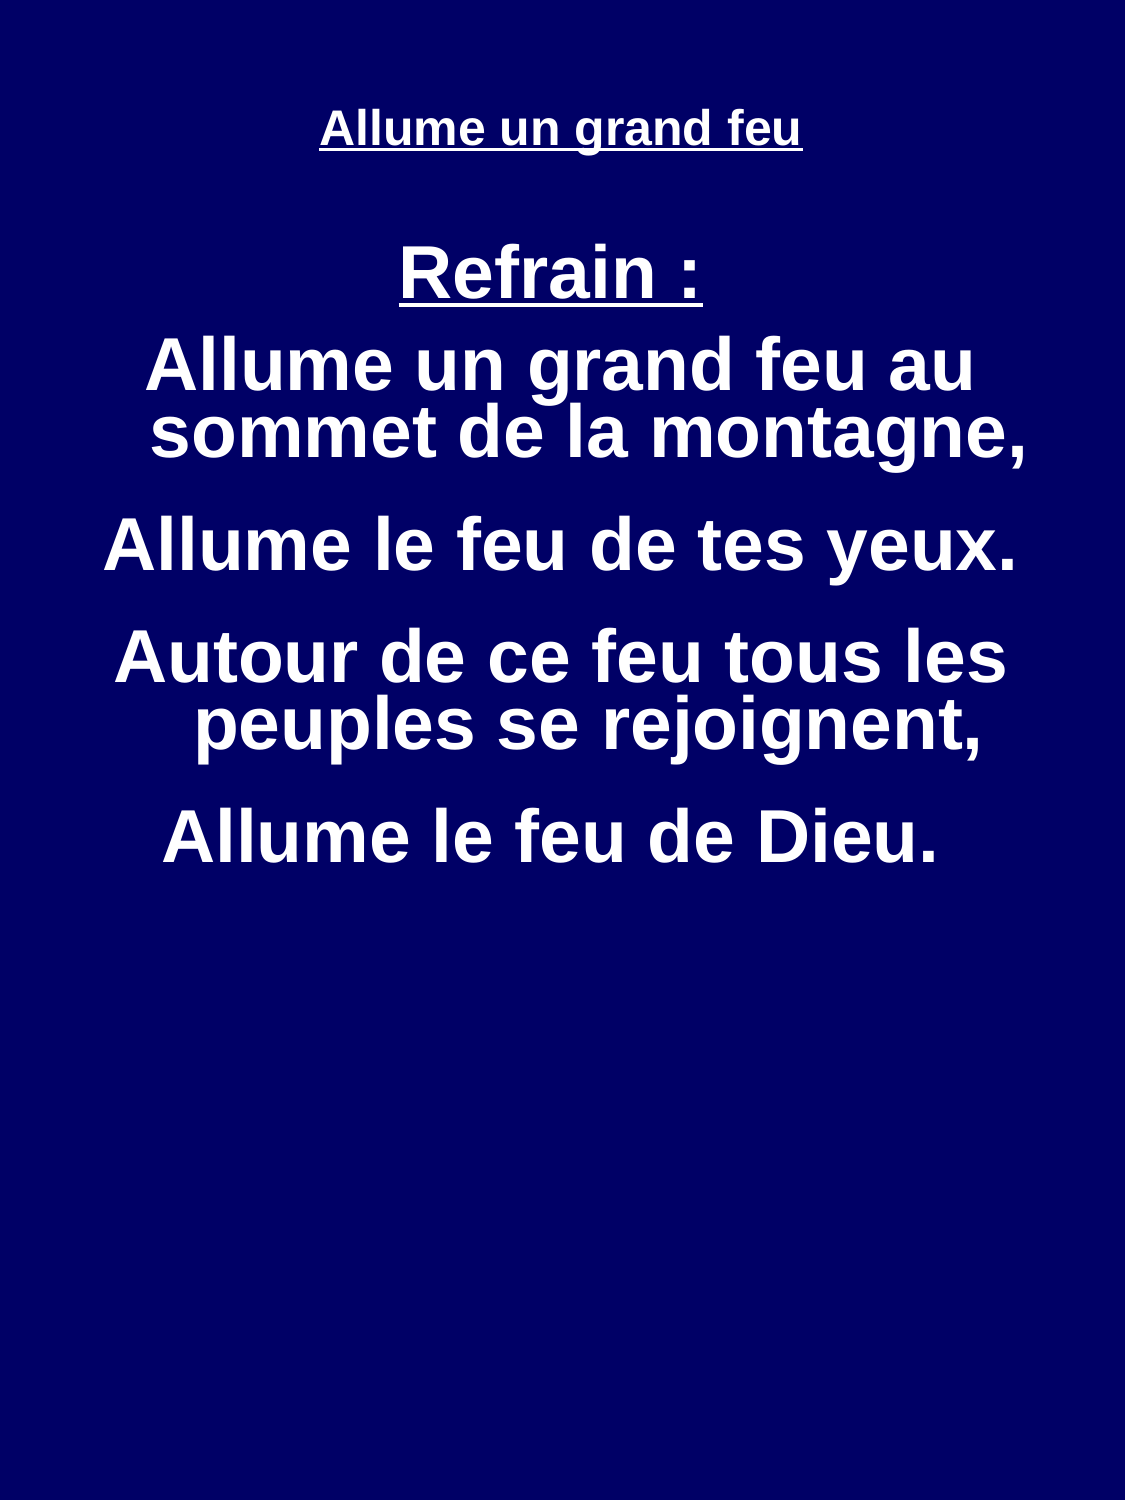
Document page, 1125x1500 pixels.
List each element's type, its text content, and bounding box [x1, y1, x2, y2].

text_box Allume un grand feu Refrain : Allume un grand feu au sommet de la montagne, Allume le feu de tes yeux. Autour de ce feu tous les peuples se rejoignent, Allume le feu de Dieu. [11, 35, 1111, 1441]
